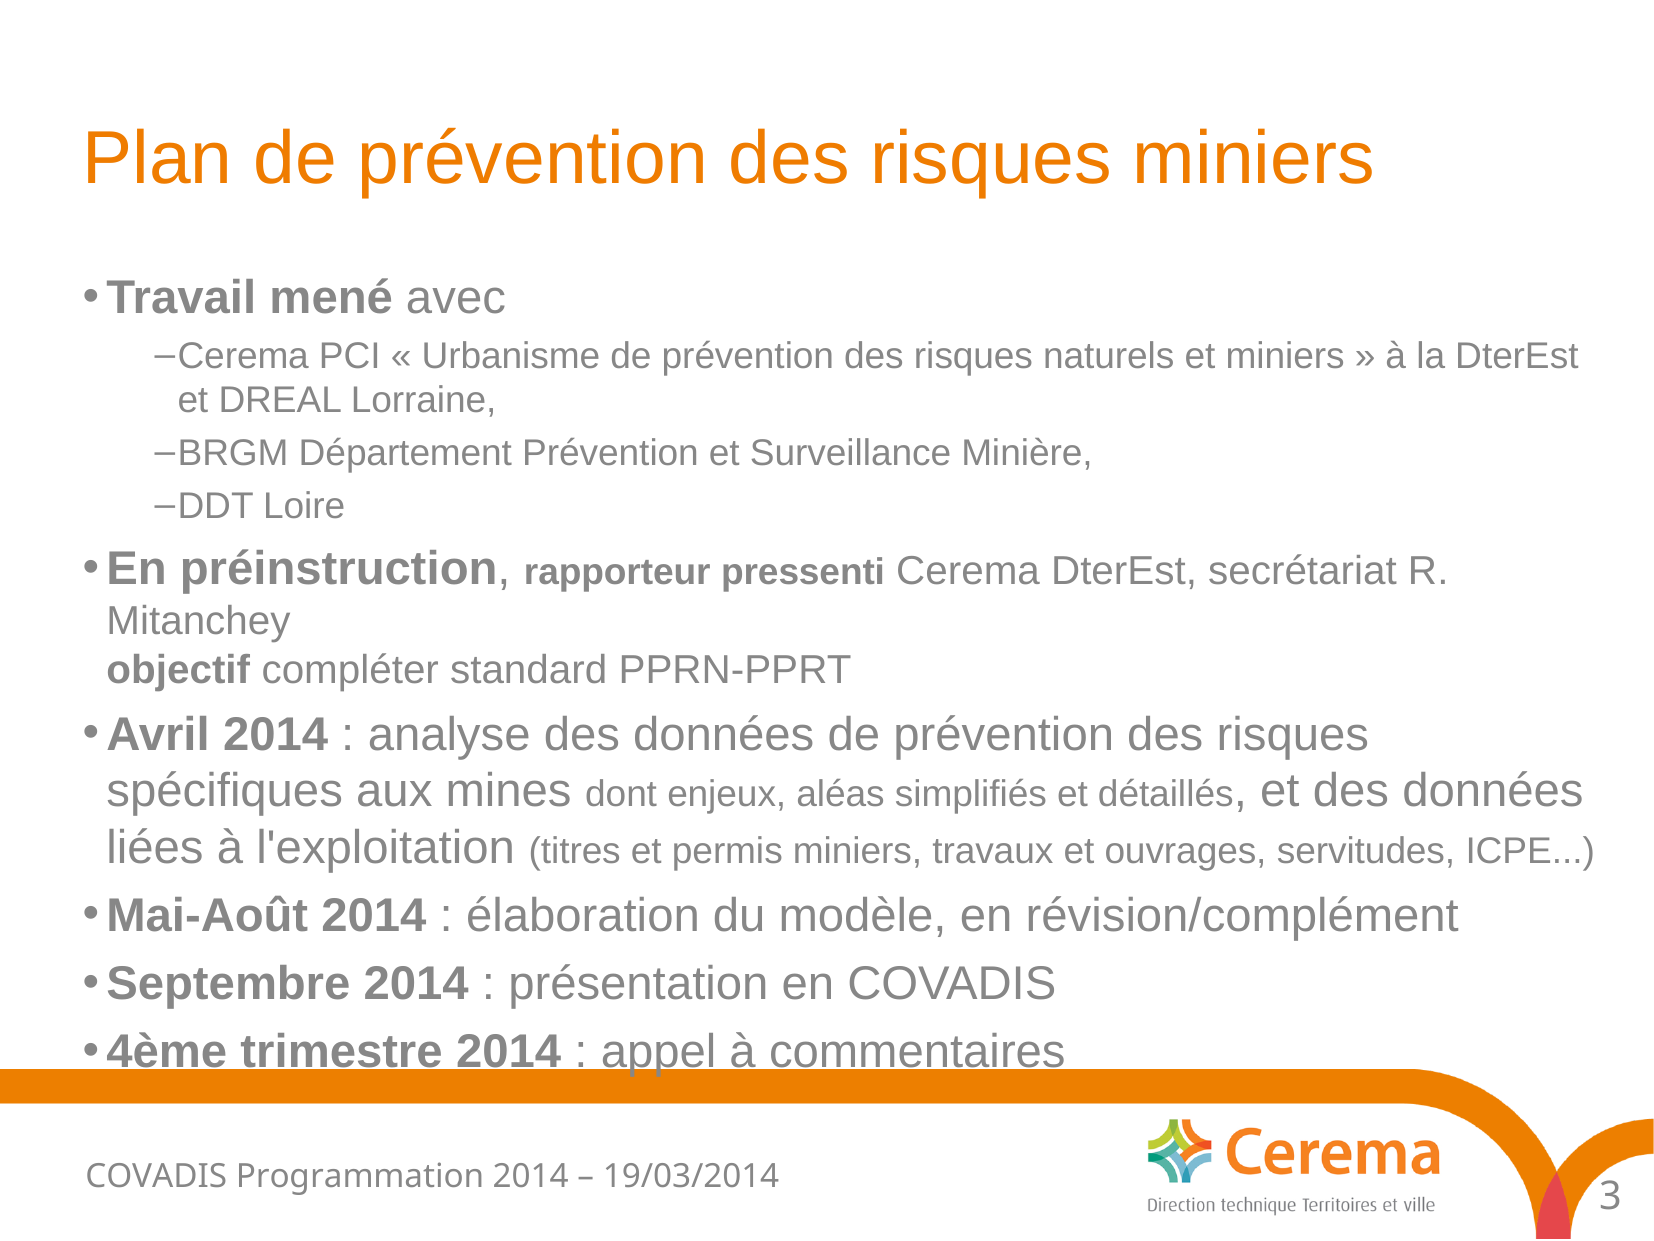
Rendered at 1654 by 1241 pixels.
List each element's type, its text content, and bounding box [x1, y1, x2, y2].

picture [0, 1069, 1654, 1239]
list Travail mené avec Cerema PCI « Urbanisme de prévention des risques naturels et miniers » à la DterEst et DREAL Lorraine, BRGM Département Prévention et Surveillance Minière, DDT Loire En préinstruction, rapporteur pressenti Cerema DterEst, secrétariat R. Mitanchey objectif compléter standard PPRN-PPRT Avril 2014 : analyse des données de prévention des risques spécifiques aux mines dont enjeux, aléas simplifiés et détaillés, et des données liées à l'exploitation (titres et permis miniers, travaux et ouvrages, servitudes, ICPE...) Mai-Août 2014 : élaboration du modèle, en révision/complément Septembre 2014 : présentation en COVADIS 4ème trimestre 2014 : appel à commentaires [82, 266, 1619, 1087]
title Plan de prévention des risques miniers [82, 49, 1571, 257]
